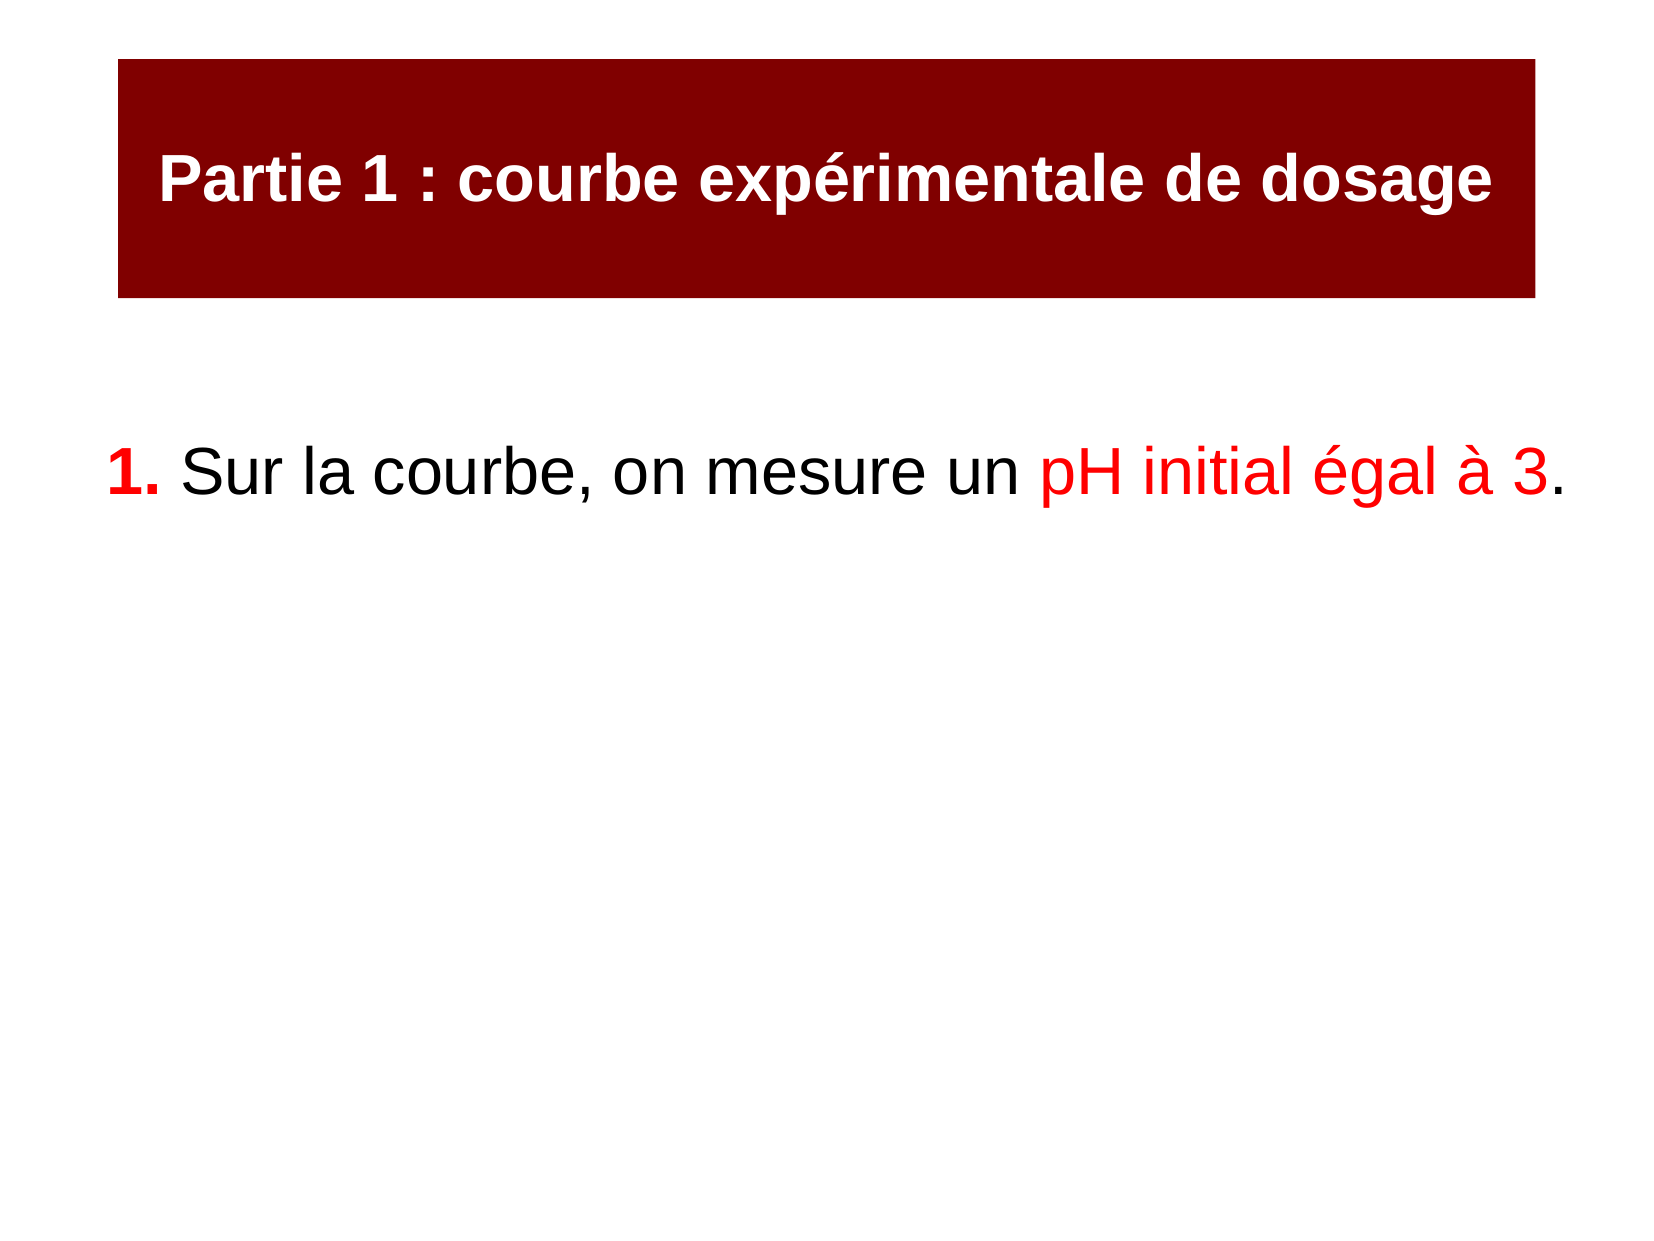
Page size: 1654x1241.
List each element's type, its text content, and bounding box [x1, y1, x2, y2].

text_box Partie 1 : courbe expérimentale de dosage [118, 59, 1536, 299]
subtitle 1. Sur la courbe, on mesure un pH initial égal à 3. [106, 354, 1595, 739]
